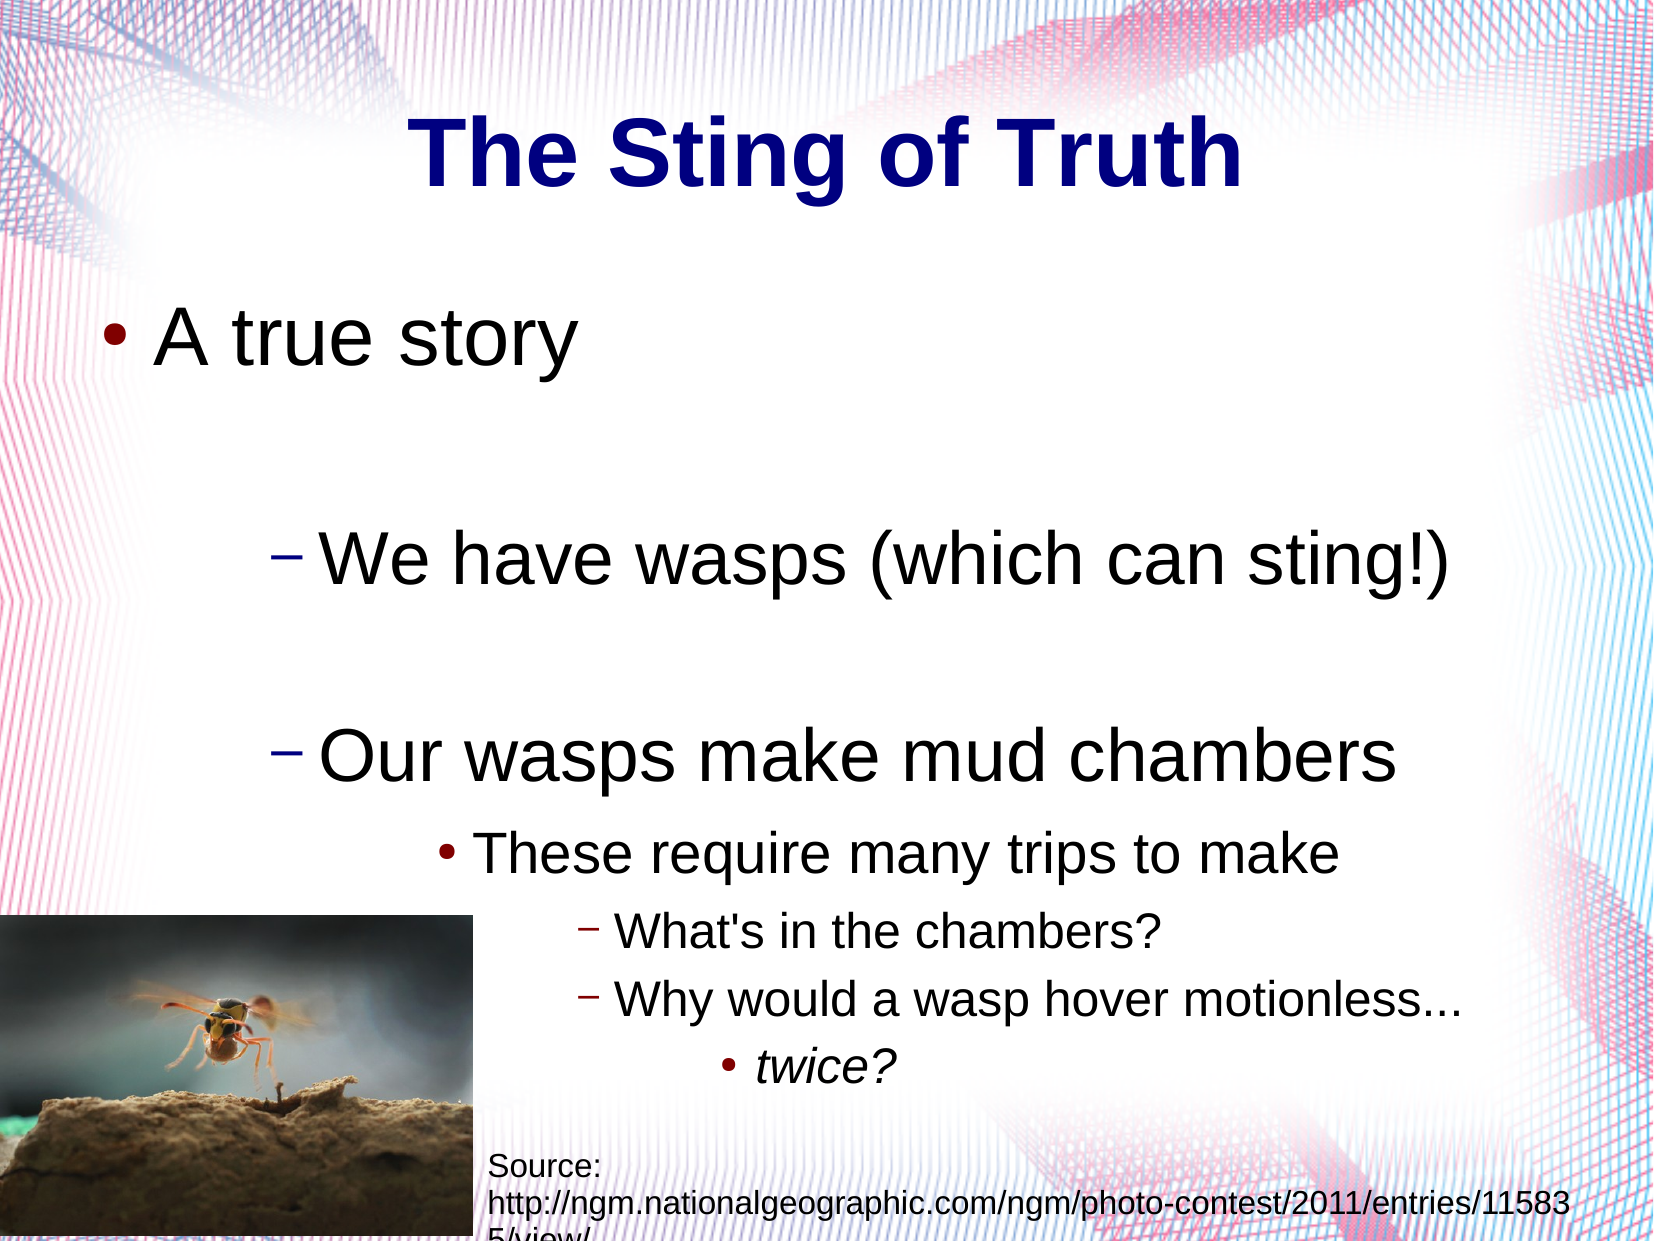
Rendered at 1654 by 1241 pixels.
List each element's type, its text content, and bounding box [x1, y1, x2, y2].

picture [0, 0, 1654, 1241]
title The Sting of Truth [82, 49, 1571, 257]
picture [492, 1230, 511, 1241]
text_box Source: http://ngm.nationalgeographic.com/ngm/photo-contest/2011/entries/115835/view/ [472, 1139, 1595, 1230]
picture [511, 1230, 587, 1241]
list A true story We have wasps (which can sting!) Our wasps make mud chambers These require many trips to make What's in the chambers? Why would a wasp hover motionless... twice? [82, 290, 1571, 1139]
picture [544, 1235, 553, 1241]
